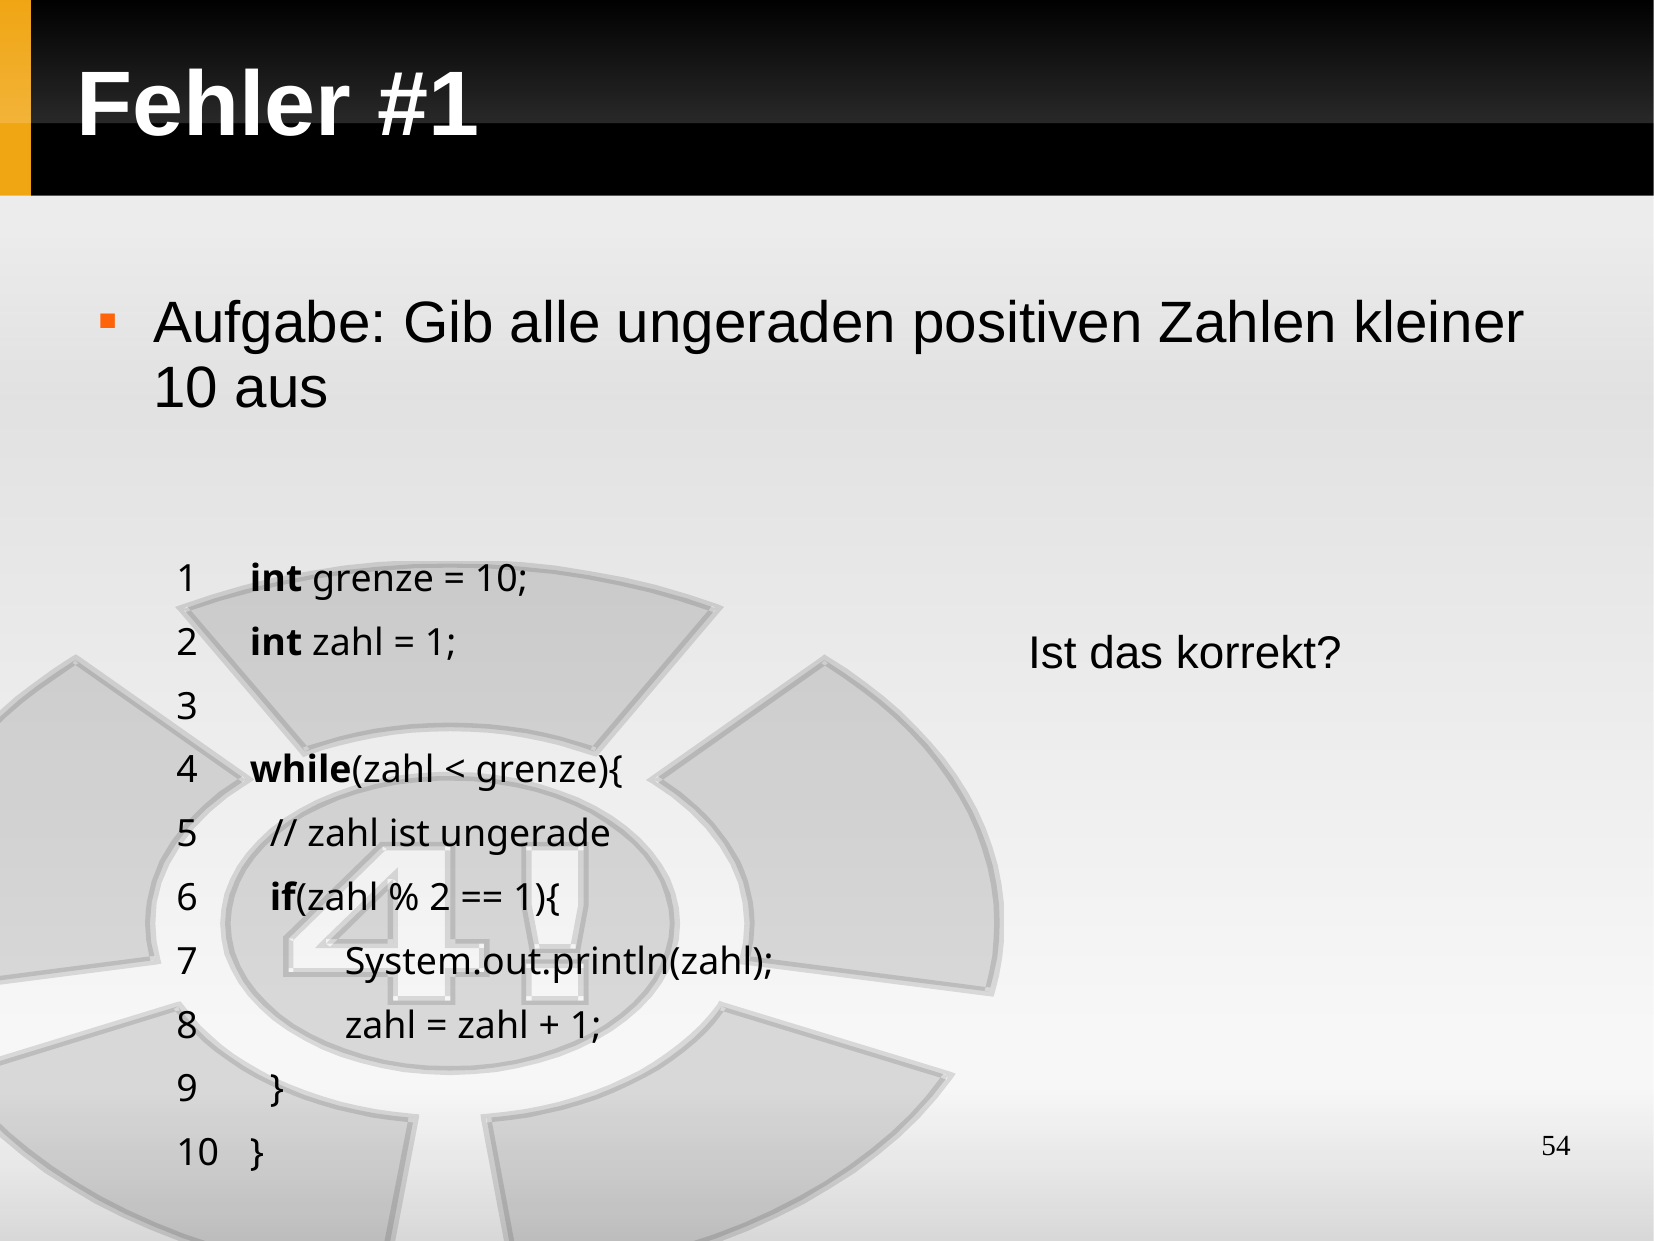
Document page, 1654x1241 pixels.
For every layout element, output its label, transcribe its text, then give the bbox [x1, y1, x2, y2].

text_box 1 int grenze = 10; 2 int zahl = 1; 3 4 while(zahl < grenze){ 5 // zahl ist ungerade 6 if(zahl % 2 == 1){ 7 System.out.println(zahl); 8 zahl = zahl + 1; 9 } 10 } [161, 531, 827, 1080]
title Fehler #1 [76, 0, 1565, 208]
picture [0, 0, 1654, 1241]
text_box Ist das korrekt? [1013, 620, 1359, 687]
list Aufgabe: Gib alle ungeraden positiven Zahlen kleiner 10 aus [82, 290, 1571, 1094]
